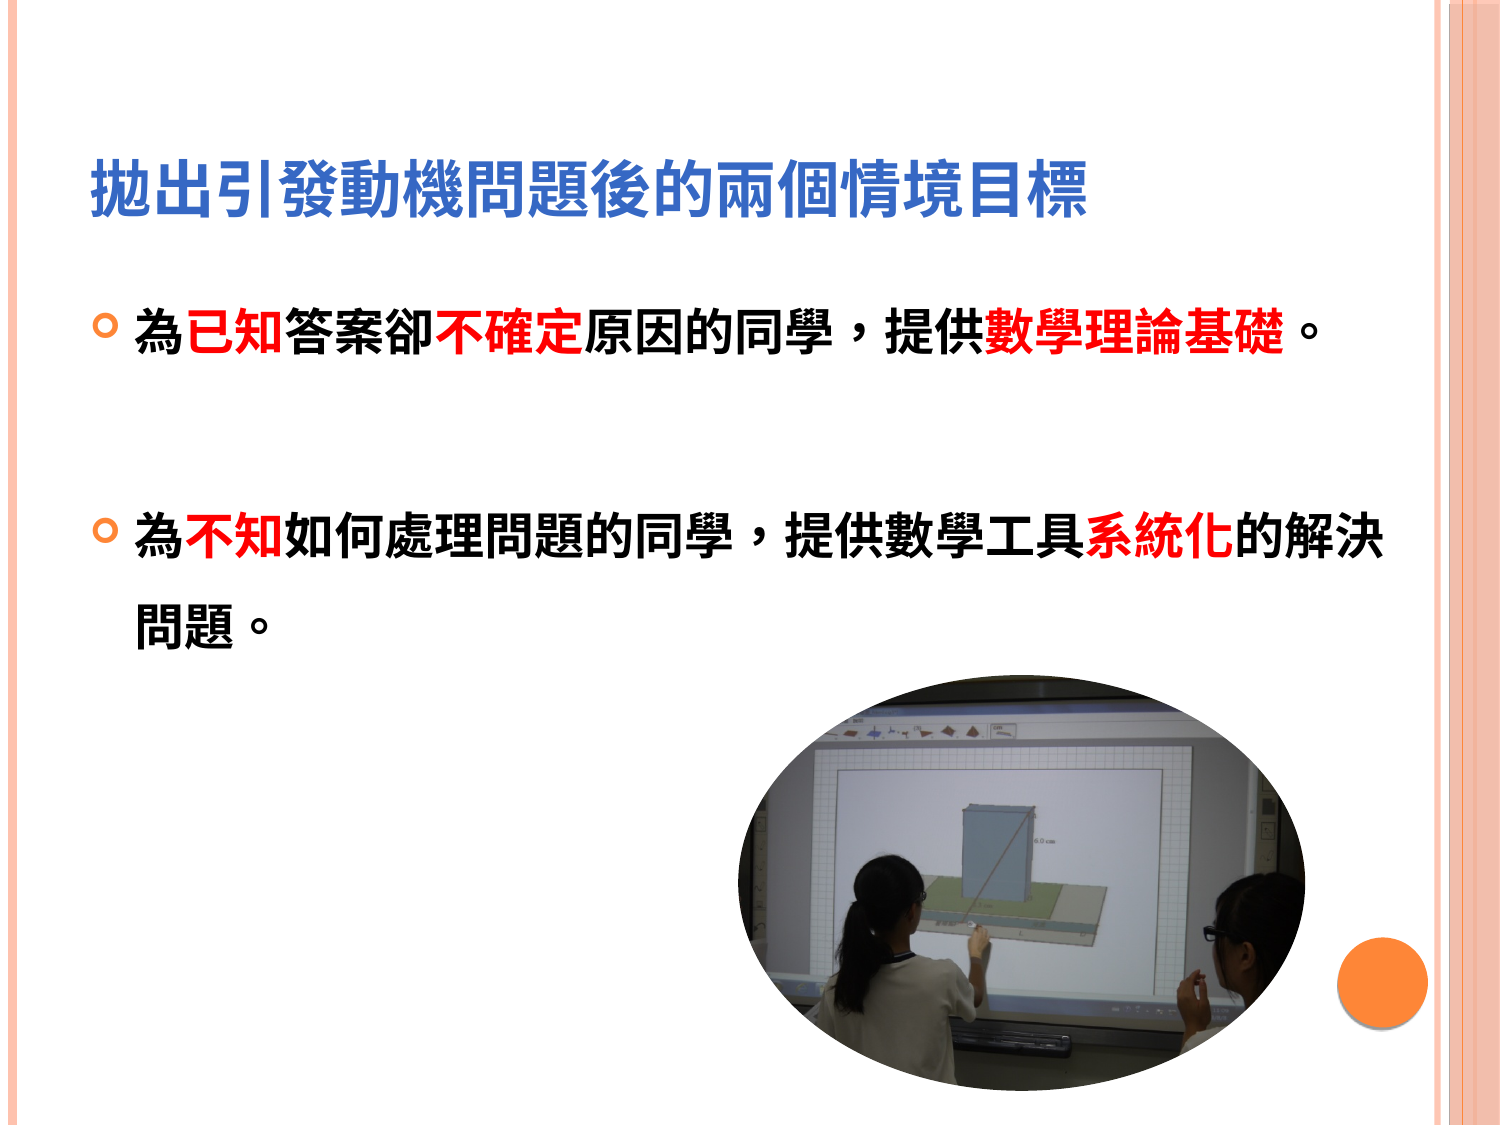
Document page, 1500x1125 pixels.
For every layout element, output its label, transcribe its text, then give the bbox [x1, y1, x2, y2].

list 為已知答案卻不確定原因的同學，提供數學理論基礎。 為不知如何處理問題的同學，提供數學工具系統化的解決問題。 [75, 262, 1400, 1062]
text_box [738, 675, 1306, 1091]
title 拋出引發動機問題後的兩個情境目標 [75, 45, 1300, 233]
